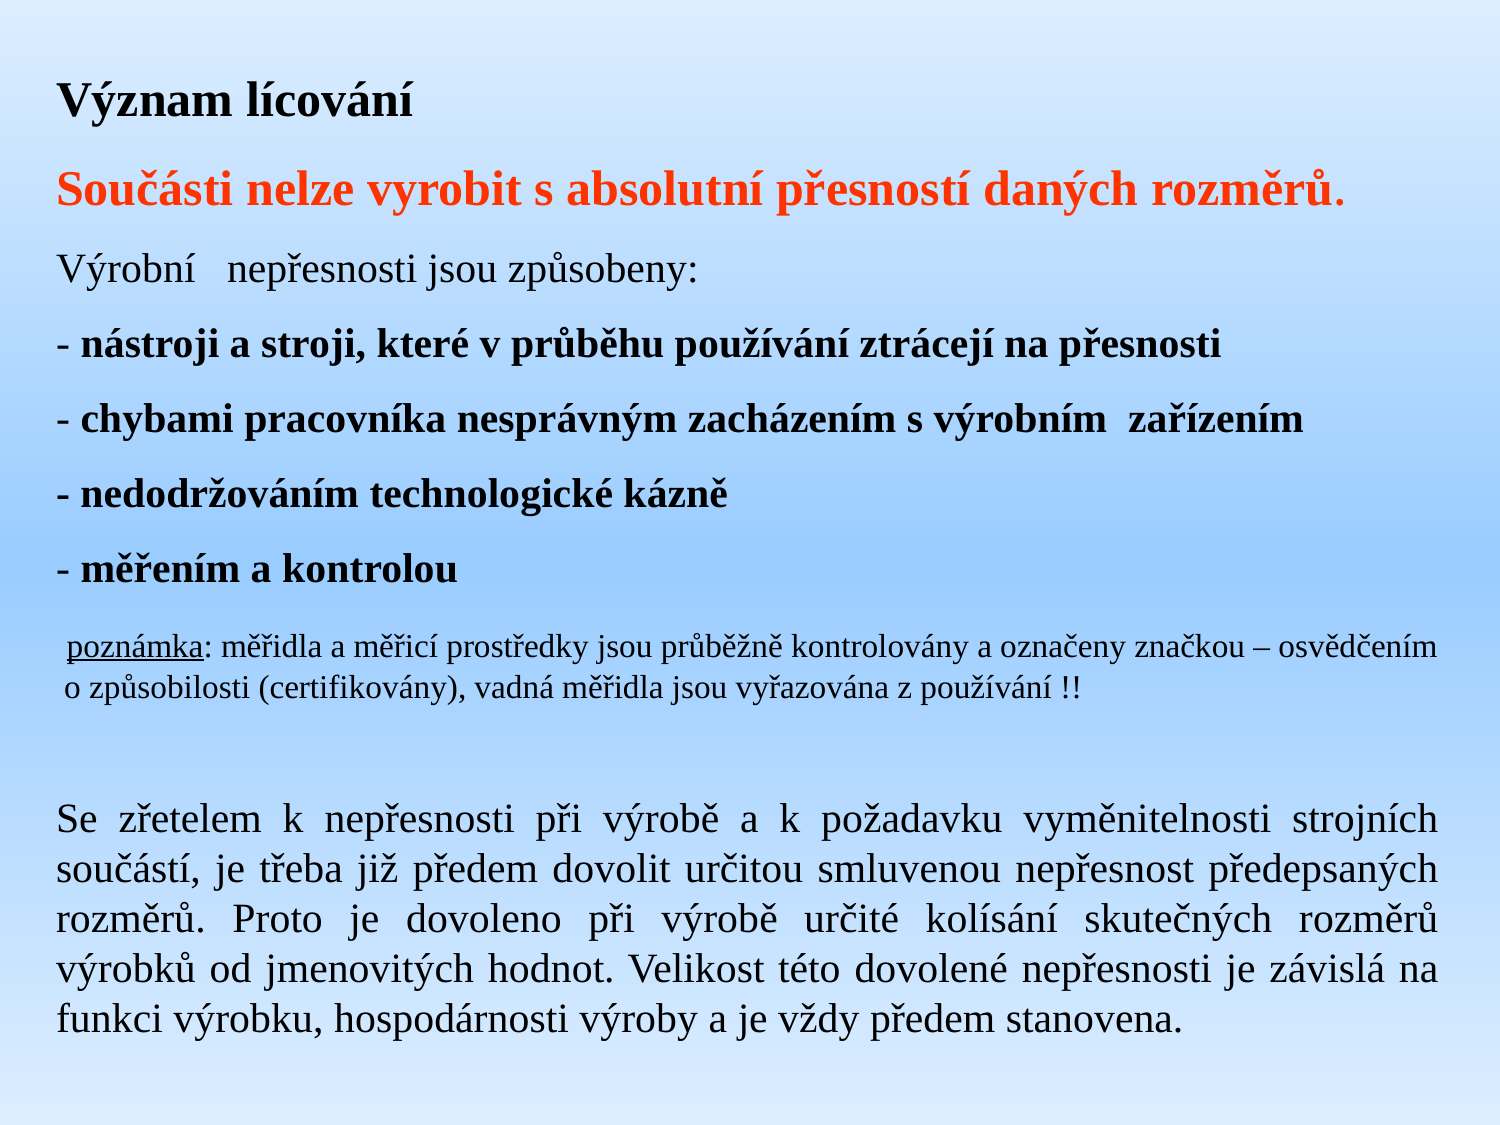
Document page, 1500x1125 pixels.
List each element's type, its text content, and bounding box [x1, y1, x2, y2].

text_box Význam lícování Součásti nelze vyrobit s absolutní přesností daných rozměrů. Výrobní nepřesnosti jsou způsobeny: - nástroji a stroji, které v průběhu používání ztrácejí na přesnosti - chybami pracovníka nesprávným zacházením s výrobním zařízením - nedodržováním technologické kázně - měřením a kontrolou poznámka: měřidla a měřicí prostředky jsou průběžně kontrolovány a označeny značkou – osvědčením o způsobilosti (certifikovány), vadná měřidla jsou vyřazována z používání !! Se zřetelem k nepřesnosti při výrobě a k požadavku vyměnitelnosti strojních součástí, je třeba již předem dovolit určitou smluvenou nepřesnost předepsaných rozměrů. Proto je dovoleno při výrobě určité kolísání skutečných rozměrů výrobků od jmenovitých hodnot. Velikost této dovolené nepřesnosti je závislá na funkci výrobku, hospodárnosti výroby a je vždy předem stanovena. [41, 59, 1459, 1049]
